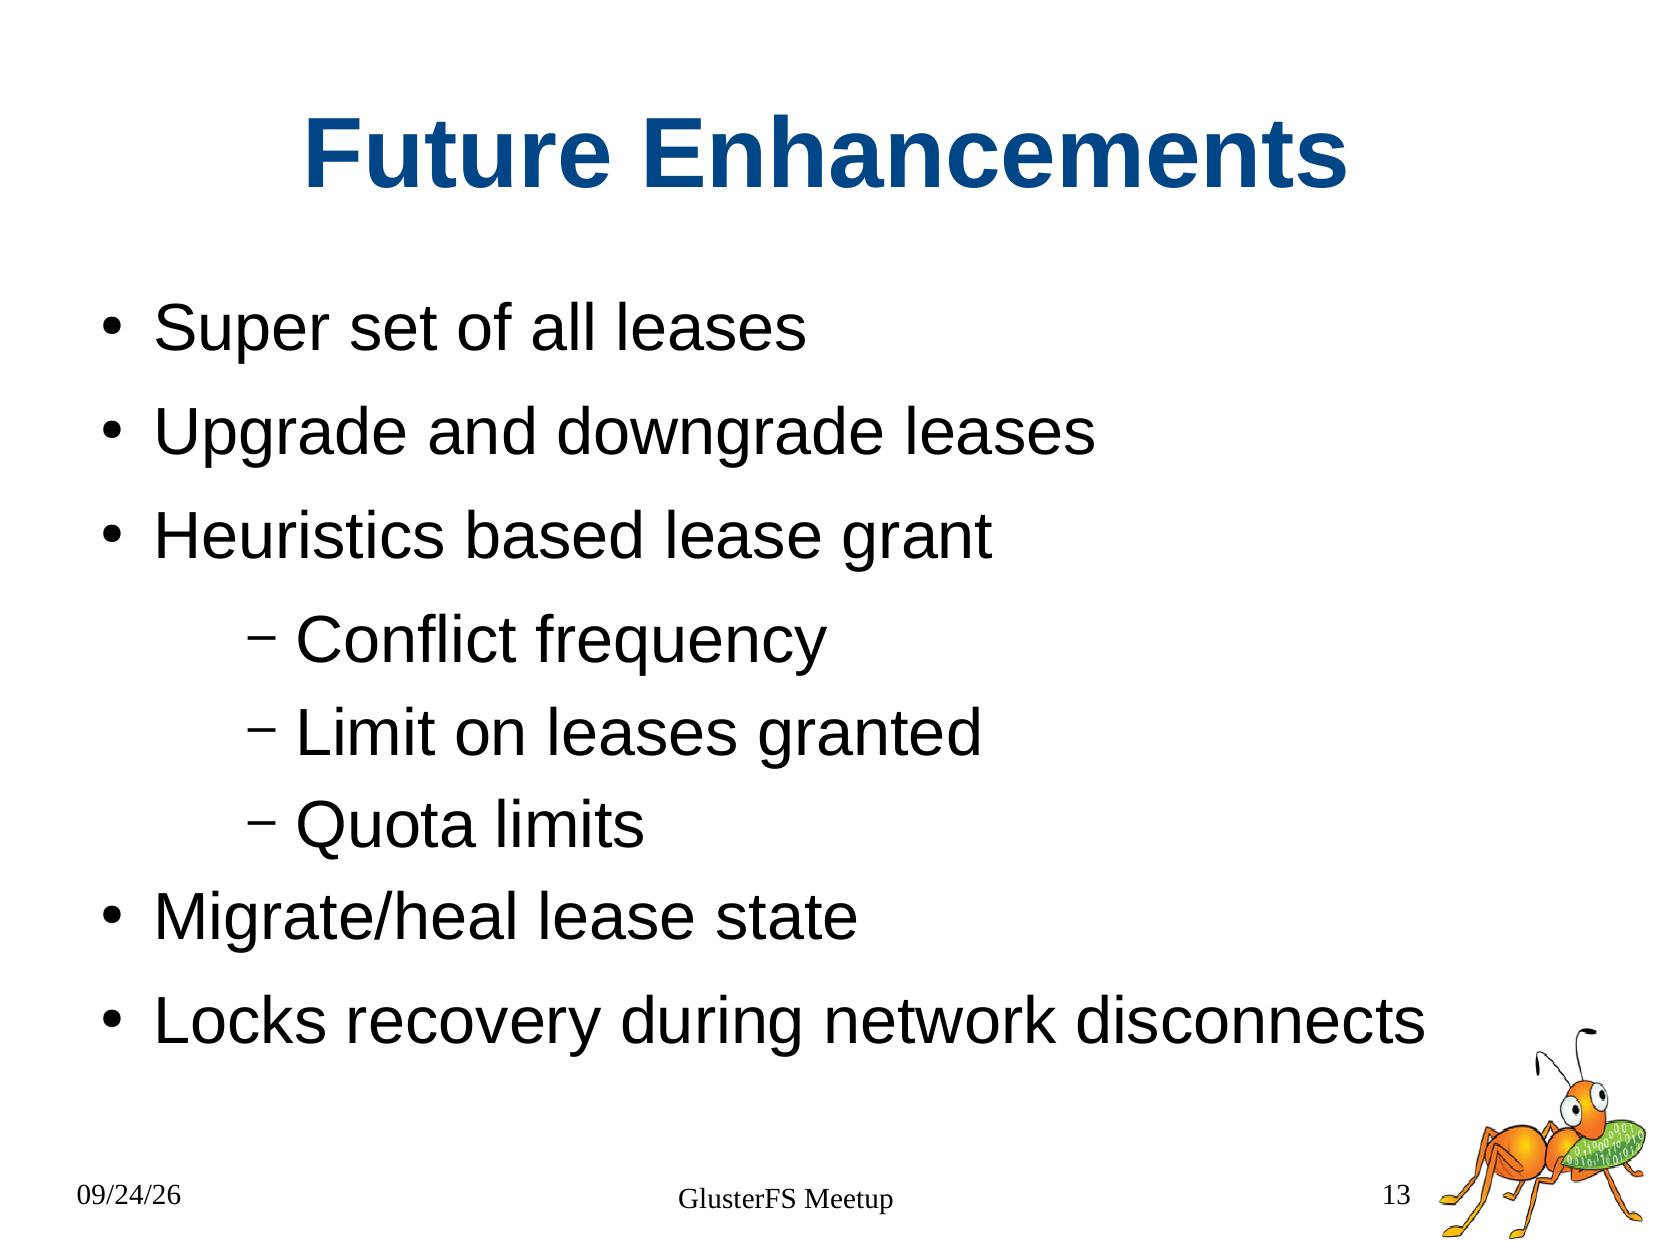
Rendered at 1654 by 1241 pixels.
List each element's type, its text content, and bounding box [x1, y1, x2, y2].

title Future Enhancements [82, 49, 1571, 257]
list Super set of all leases Upgrade and downgrade leases Heuristics based lease grant Conflict frequency Limit on leases granted Quota limits Migrate/heal lease state Locks recovery during network disconnects [82, 290, 1571, 1066]
picture [1436, 1027, 1648, 1241]
